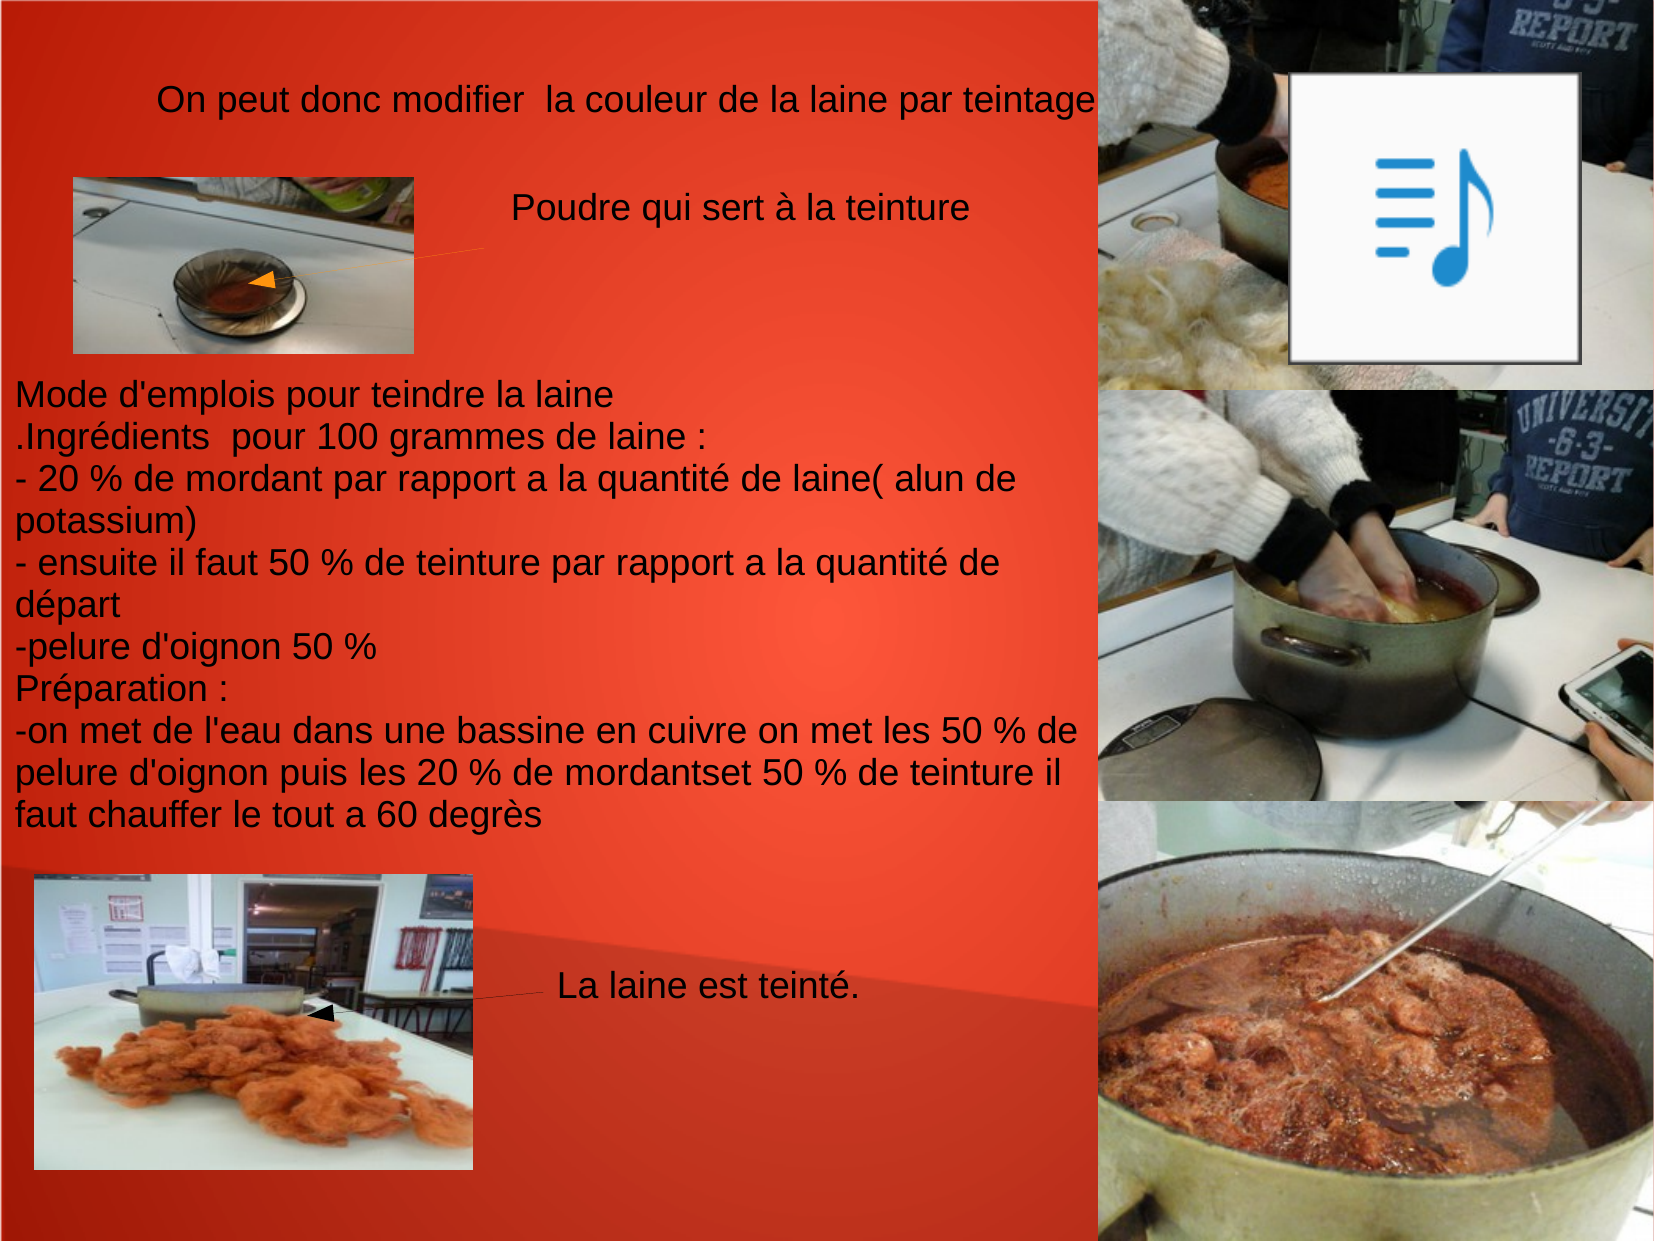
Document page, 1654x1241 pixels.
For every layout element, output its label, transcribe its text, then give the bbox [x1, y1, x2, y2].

picture [0, 0, 1654, 1241]
text_box Poudre qui sert à la teinture [496, 179, 1098, 237]
text_box Mode d'emplois pour teindre la laine .Ingrédients pour 100 grammes de laine : - 20 % de mordant par rapport a la quantité de laine( alun de potassium) - ensuite il faut 50 % de teinture par rapport a la quantité de départ -pelure d'oignon 50 % Préparation : -on met de l'eau dans une bassine en cuivre on met les 50 % de pelure d'oignon puis les 20 % de mordantset 50 % de teinture il faut chauffer le tout a 60 degrès [0, 366, 1098, 844]
text_box [1287, 70, 1583, 367]
text_box On peut donc modifier la couleur de la laine par teintage [141, 70, 1098, 128]
text_box La laine est teinté. [531, 956, 922, 1014]
